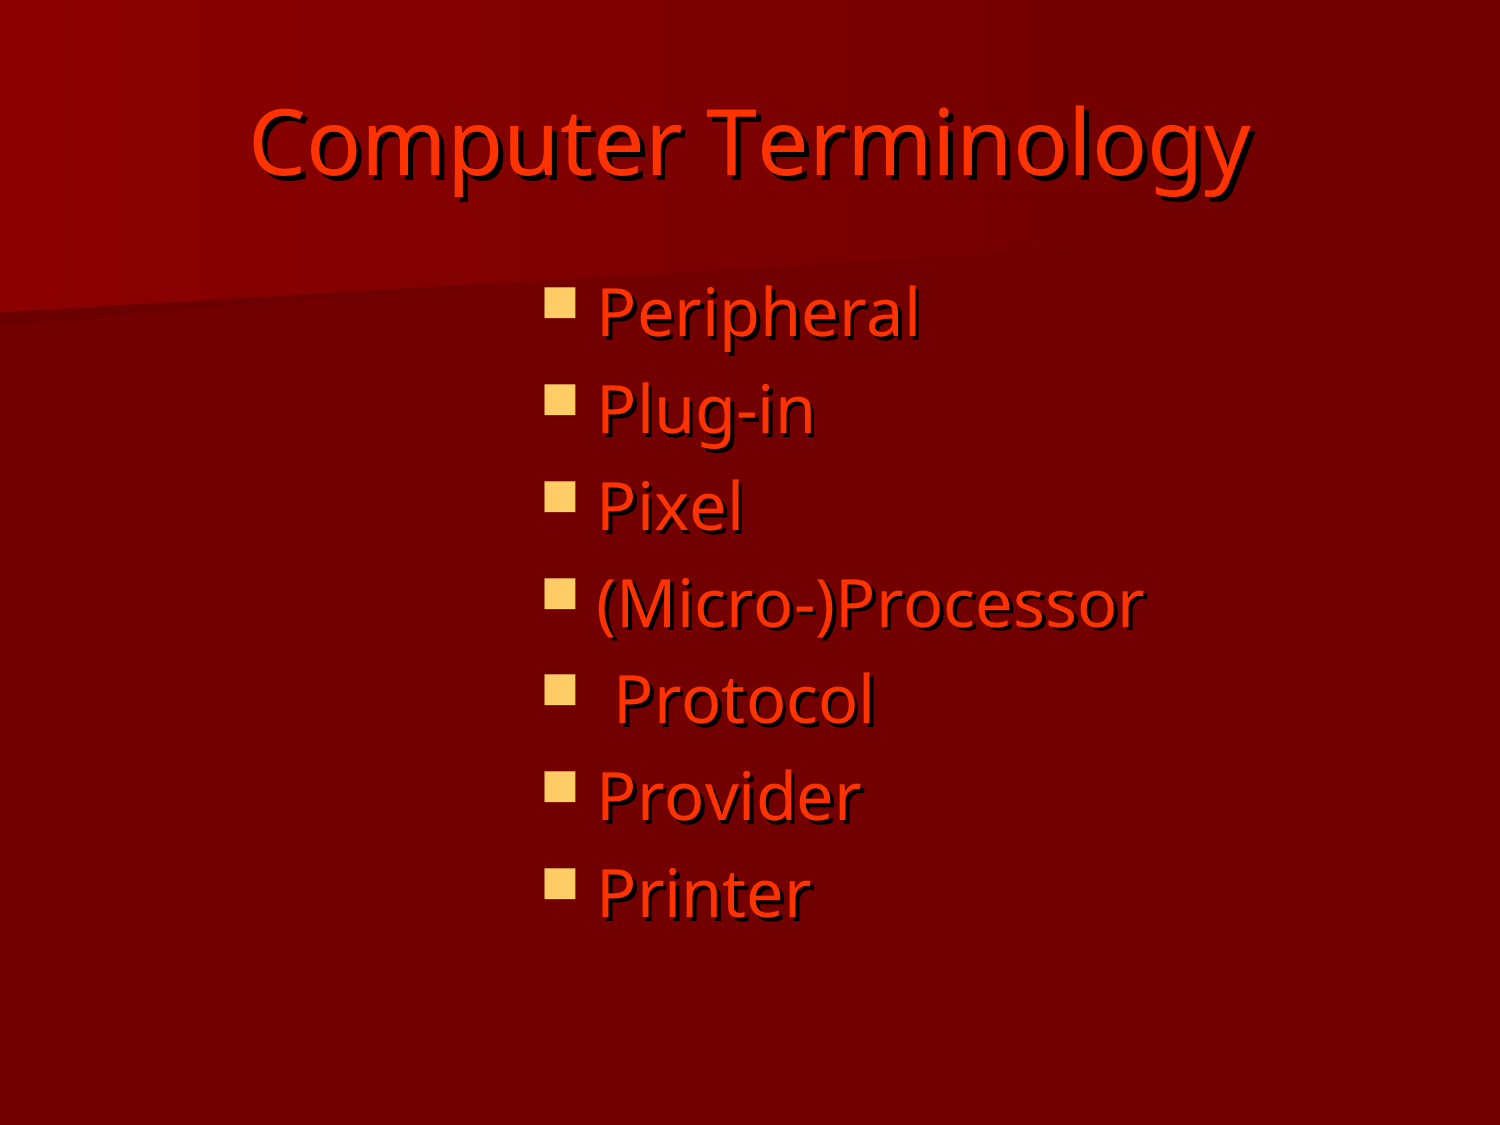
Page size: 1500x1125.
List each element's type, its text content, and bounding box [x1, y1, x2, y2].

title Computer Terminology [75, 45, 1426, 233]
list Peripheral Plug-in Pixel (Micro-)Processor Protocol Provider Printer [525, 262, 1377, 1000]
